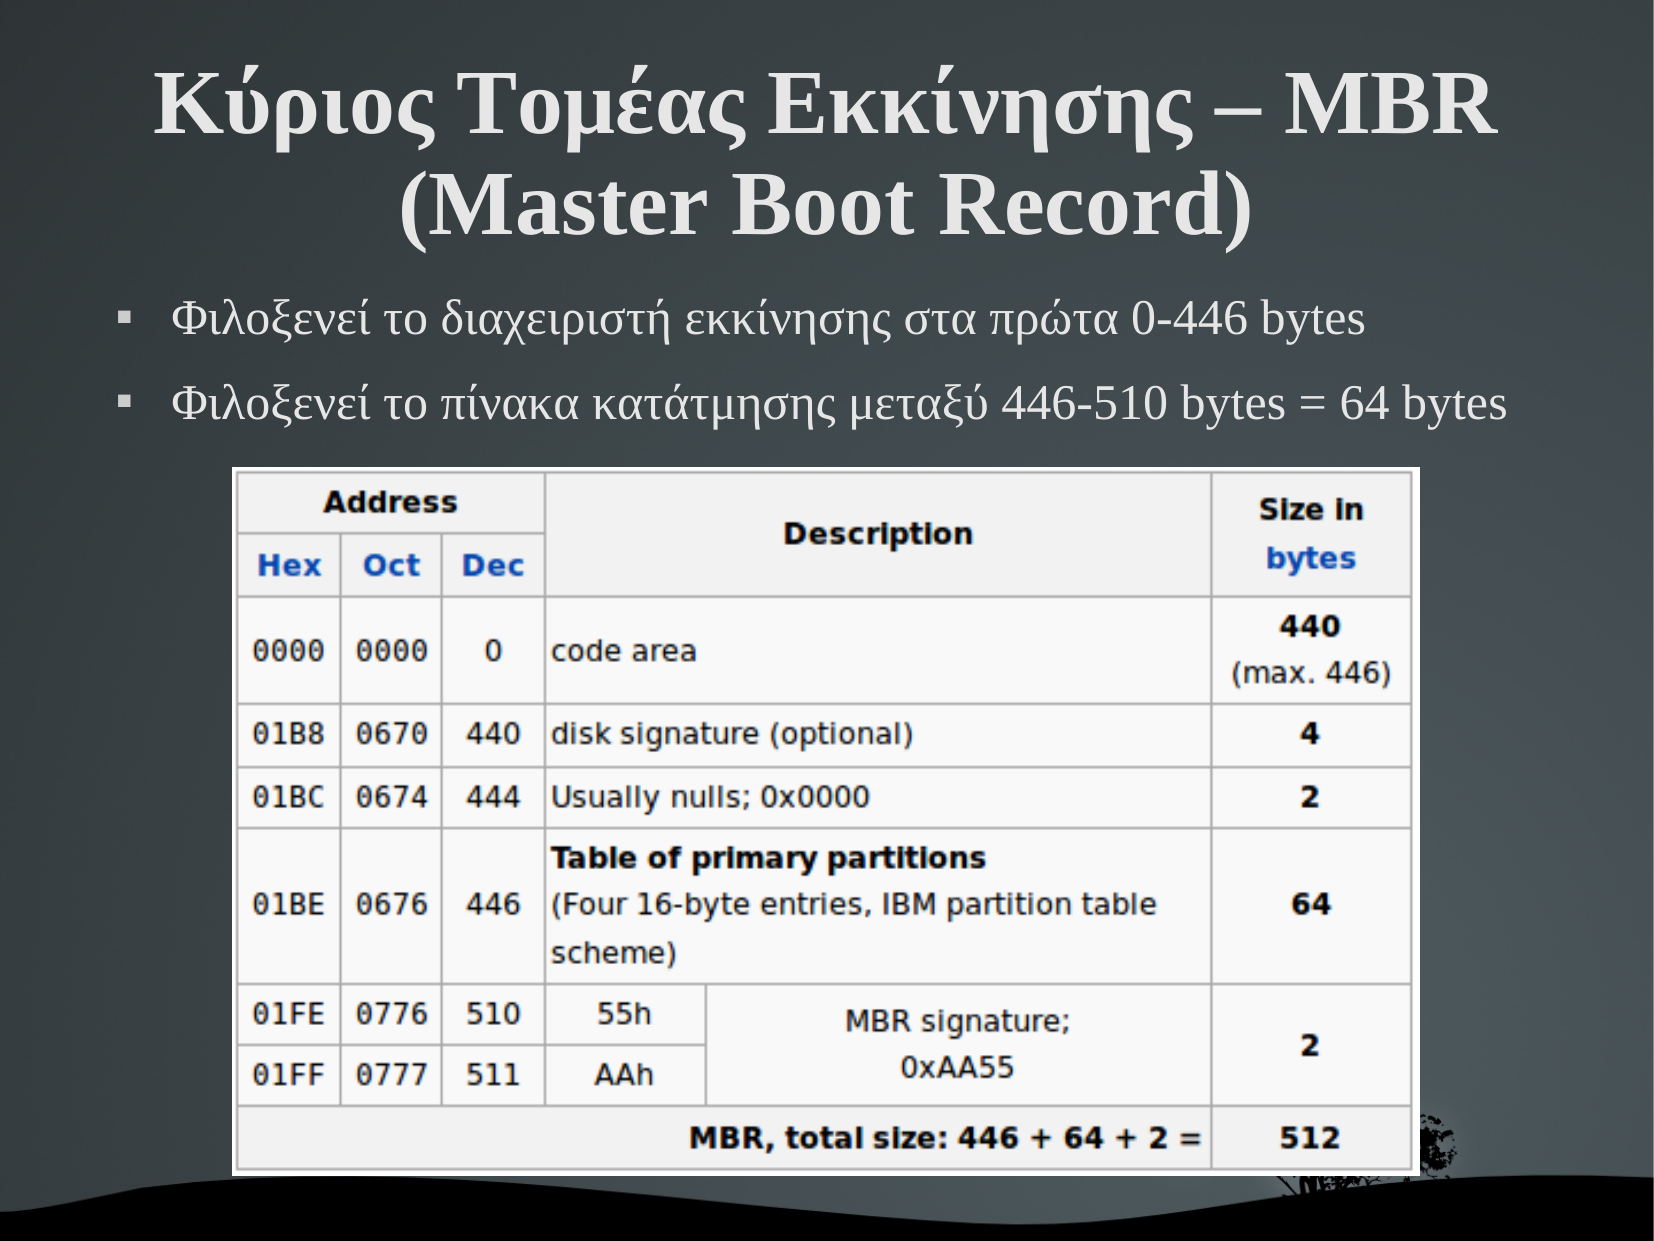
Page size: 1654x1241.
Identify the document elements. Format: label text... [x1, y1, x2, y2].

picture [0, 0, 1654, 1241]
title Κύριος Toμέας Εκκίνησης – MBR (Master Boot Record) [82, 33, 1571, 273]
list Φιλοξενεί το διαχειριστή εκκίνησης στα πρώτα 0-446 bytes Φιλοξενεί το πίνακα κατάτμησης μεταξύ 446-510 bytes = 64 bytes [82, 290, 1571, 1109]
